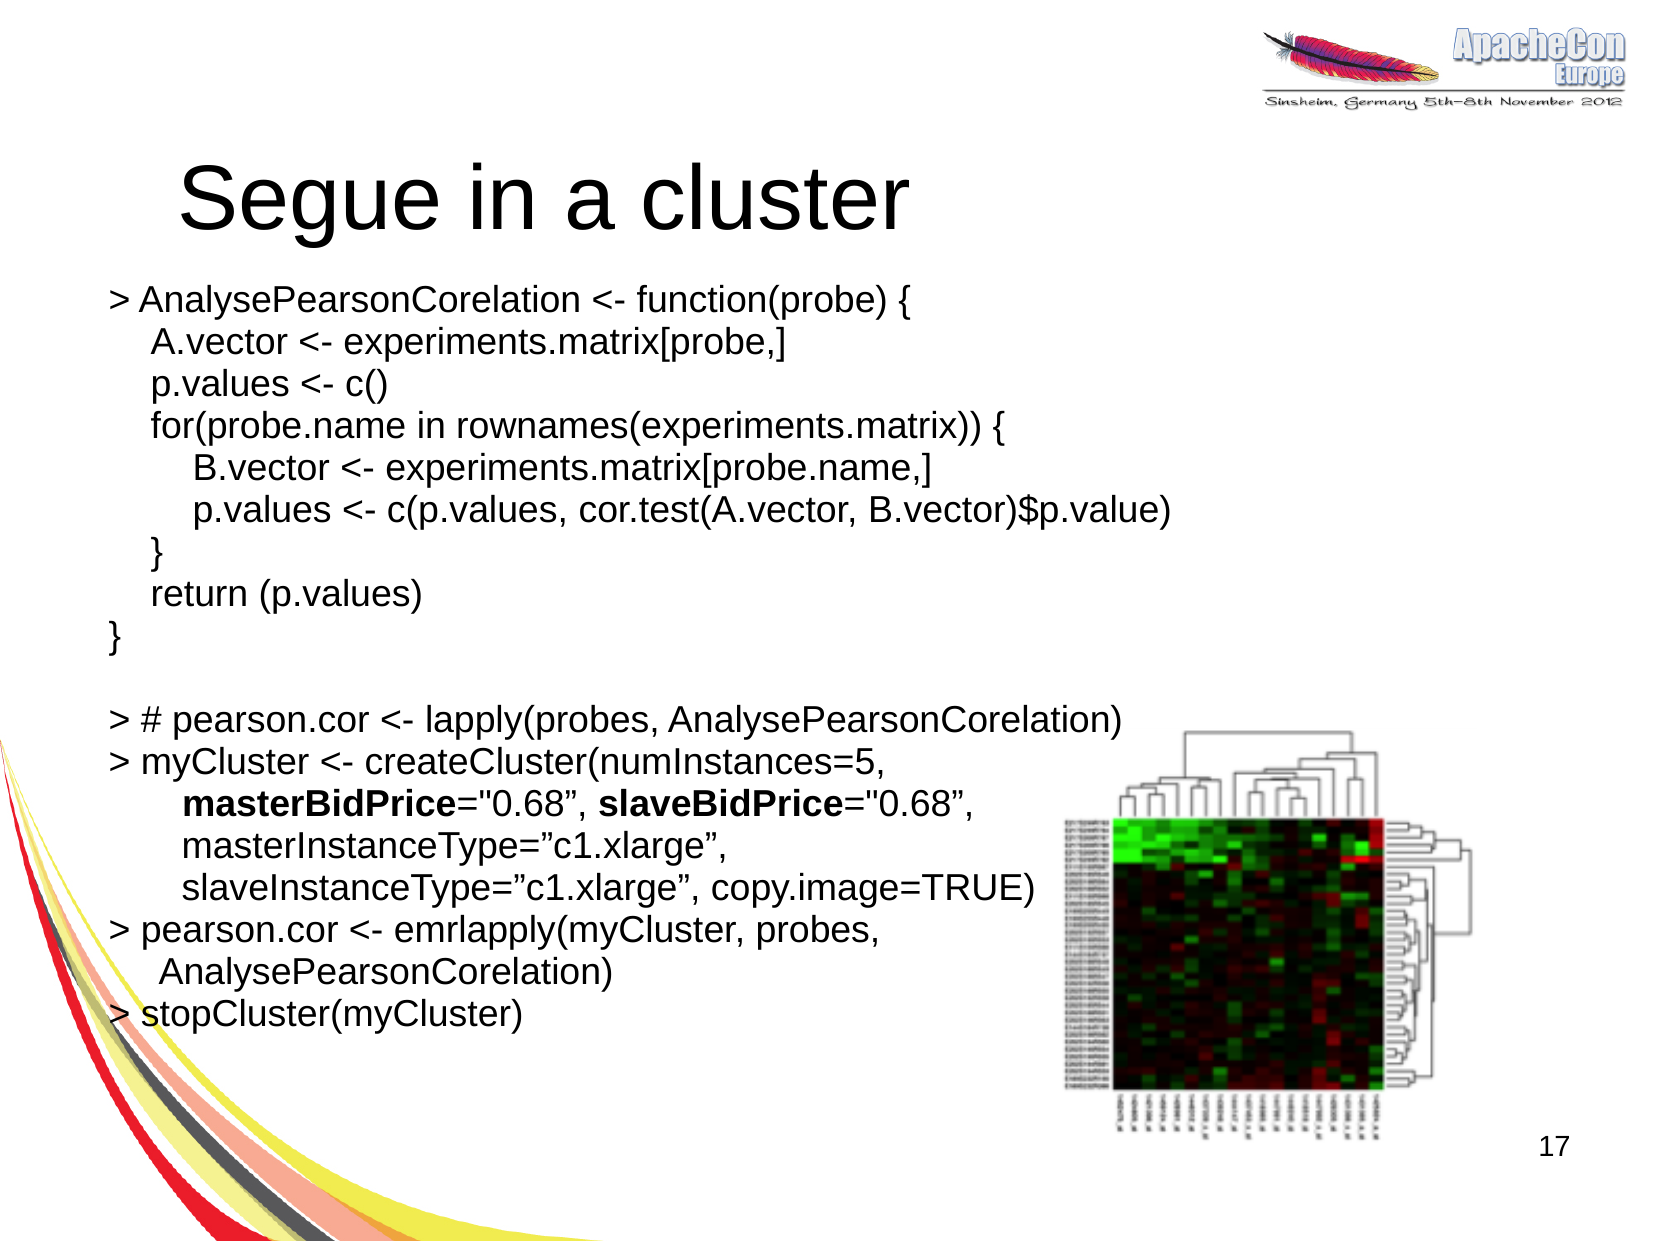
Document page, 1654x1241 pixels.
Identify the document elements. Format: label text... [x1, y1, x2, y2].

picture [0, 0, 1654, 1241]
text_box > AnalysePearsonCorelation <- function(probe) { A.vector <- experiments.matrix[probe,] p.values <- c() for(probe.name in rownames(experiments.matrix)) { B.vector <- experiments.matrix[probe.name,] p.values <- c(p.values, cor.test(A.vector, B.vector)$p.value) } return (p.values) } > # pearson.cor <- lapply(probes, AnalysePearsonCorelation) > myCluster <- createCluster(numInstances=5, masterBidPrice="0.68”, slaveBidPrice="0.68”, masterInstanceType=”c1.xlarge”, slaveInstanceType=”c1.xlarge”, copy.image=TRUE) > pearson.cor <- emrlapply(myCluster, probes, AnalysePearsonCorelation) > stopCluster(myCluster) [93, 271, 1300, 1084]
title Segue in a cluster [177, 141, 1536, 254]
